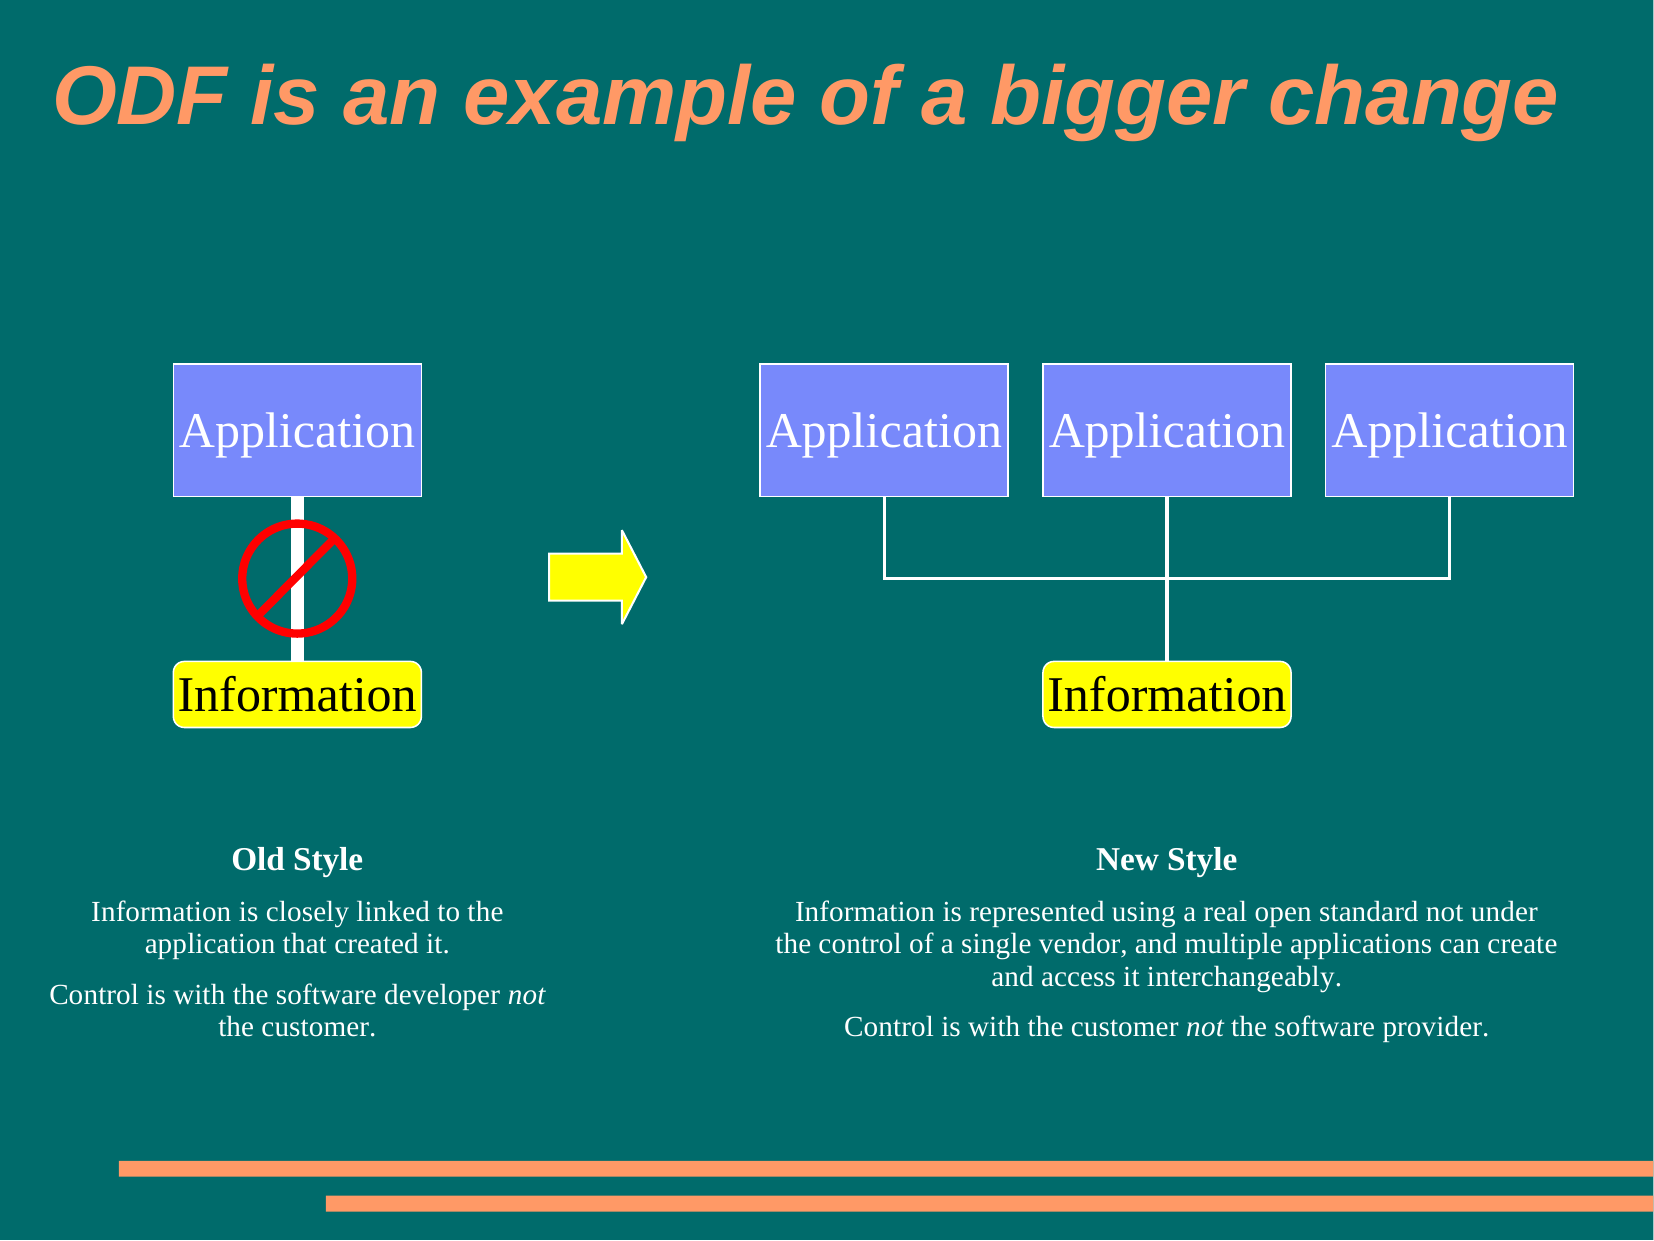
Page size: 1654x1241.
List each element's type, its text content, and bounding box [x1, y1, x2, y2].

text_box Application [1325, 364, 1574, 497]
text_box [549, 530, 647, 625]
text_box Application [760, 364, 1009, 497]
text_box Application [1042, 364, 1292, 497]
text_box New Style Information is represented using a real open standard not under the control of a single vendor, and multiple applications can create and access it interchangeably. Control is with the customer not the software provider. [760, 832, 1574, 1051]
text_box Application [173, 364, 422, 497]
title ODF is an example of a bigger change [37, 41, 1649, 151]
text_box Information [173, 661, 422, 728]
text_box Information [1042, 661, 1292, 728]
text_box Old Style Information is closely linked to the application that created it. Control is with the software developer not the customer. [27, 832, 568, 1051]
